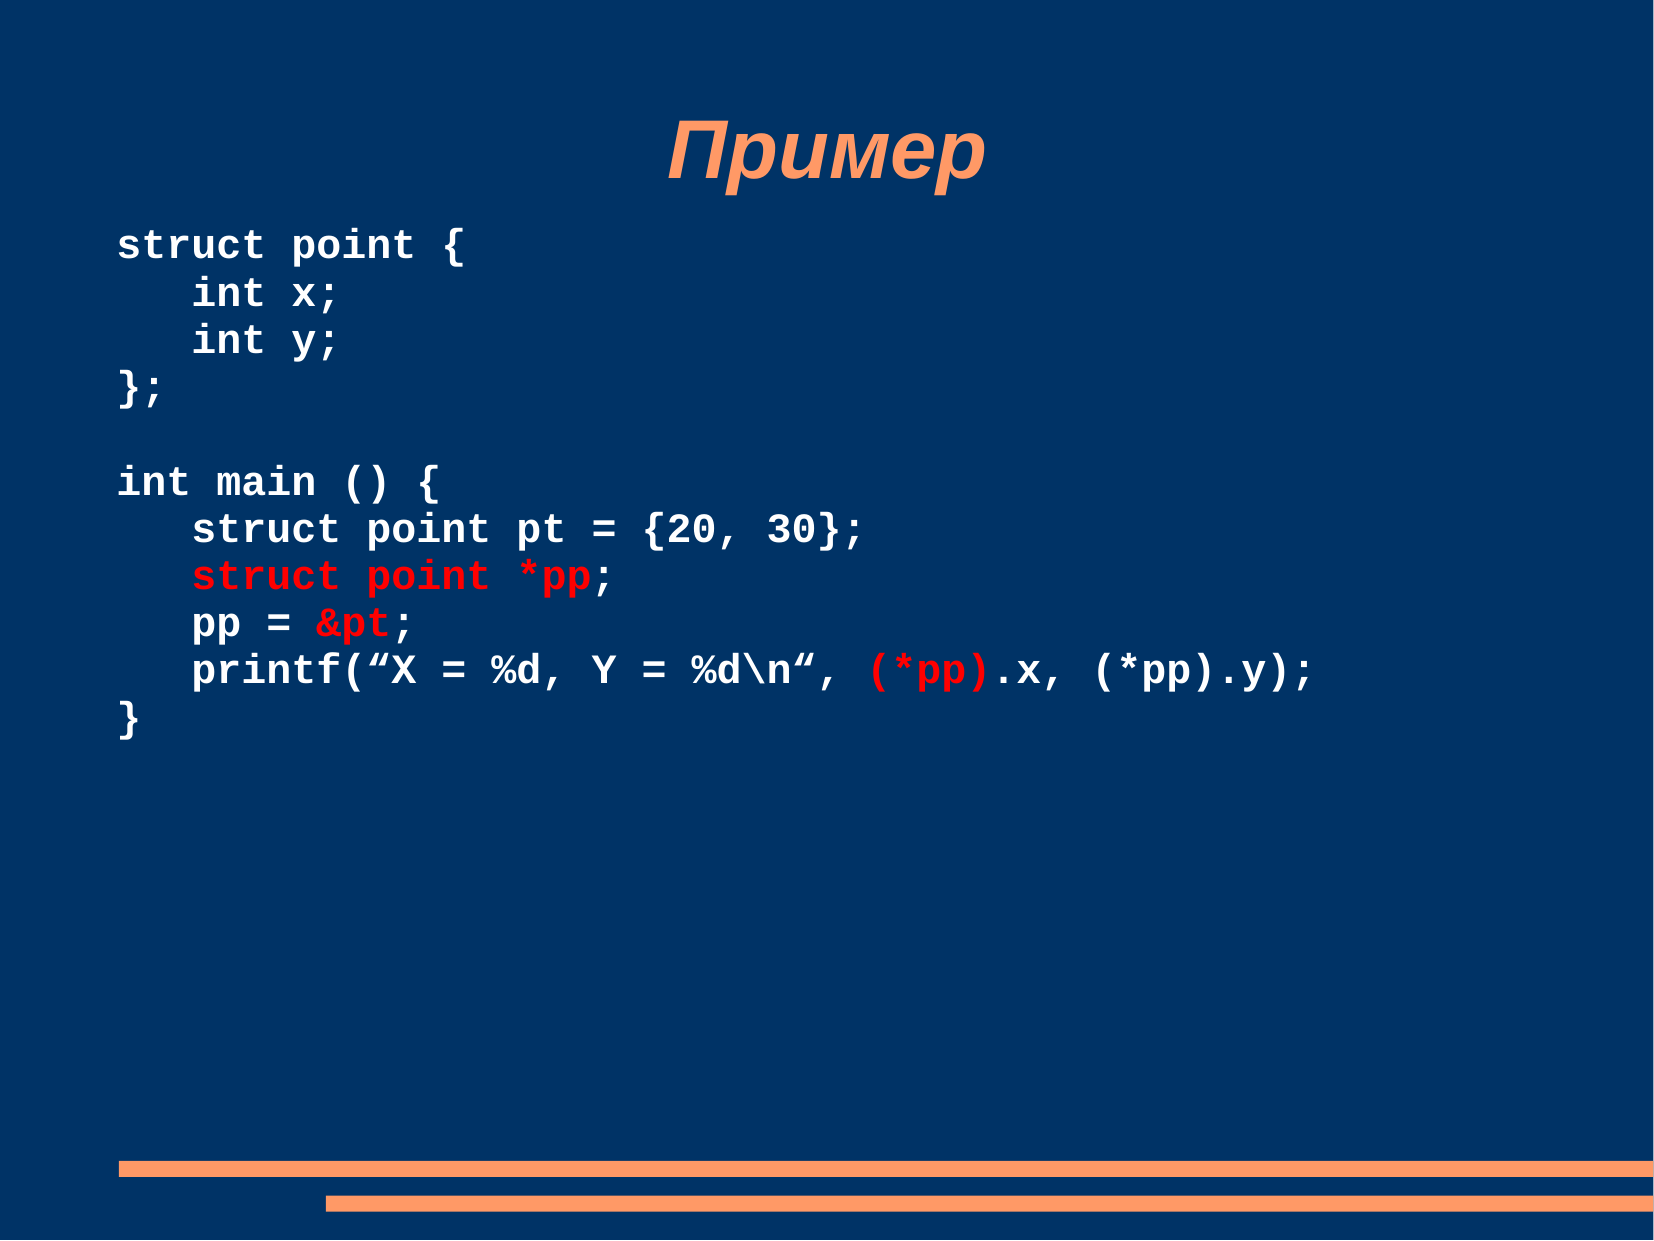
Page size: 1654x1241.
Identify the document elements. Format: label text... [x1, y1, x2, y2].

title Пример [121, 46, 1534, 216]
text_box struct point { int x; int y; }; int main () { struct point pt = {20, 30}; struct point *pp; pp = &pt; printf(“X = %d, Y = %d\n“, (*pp).x, (*pp).y); } [101, 216, 1654, 757]
